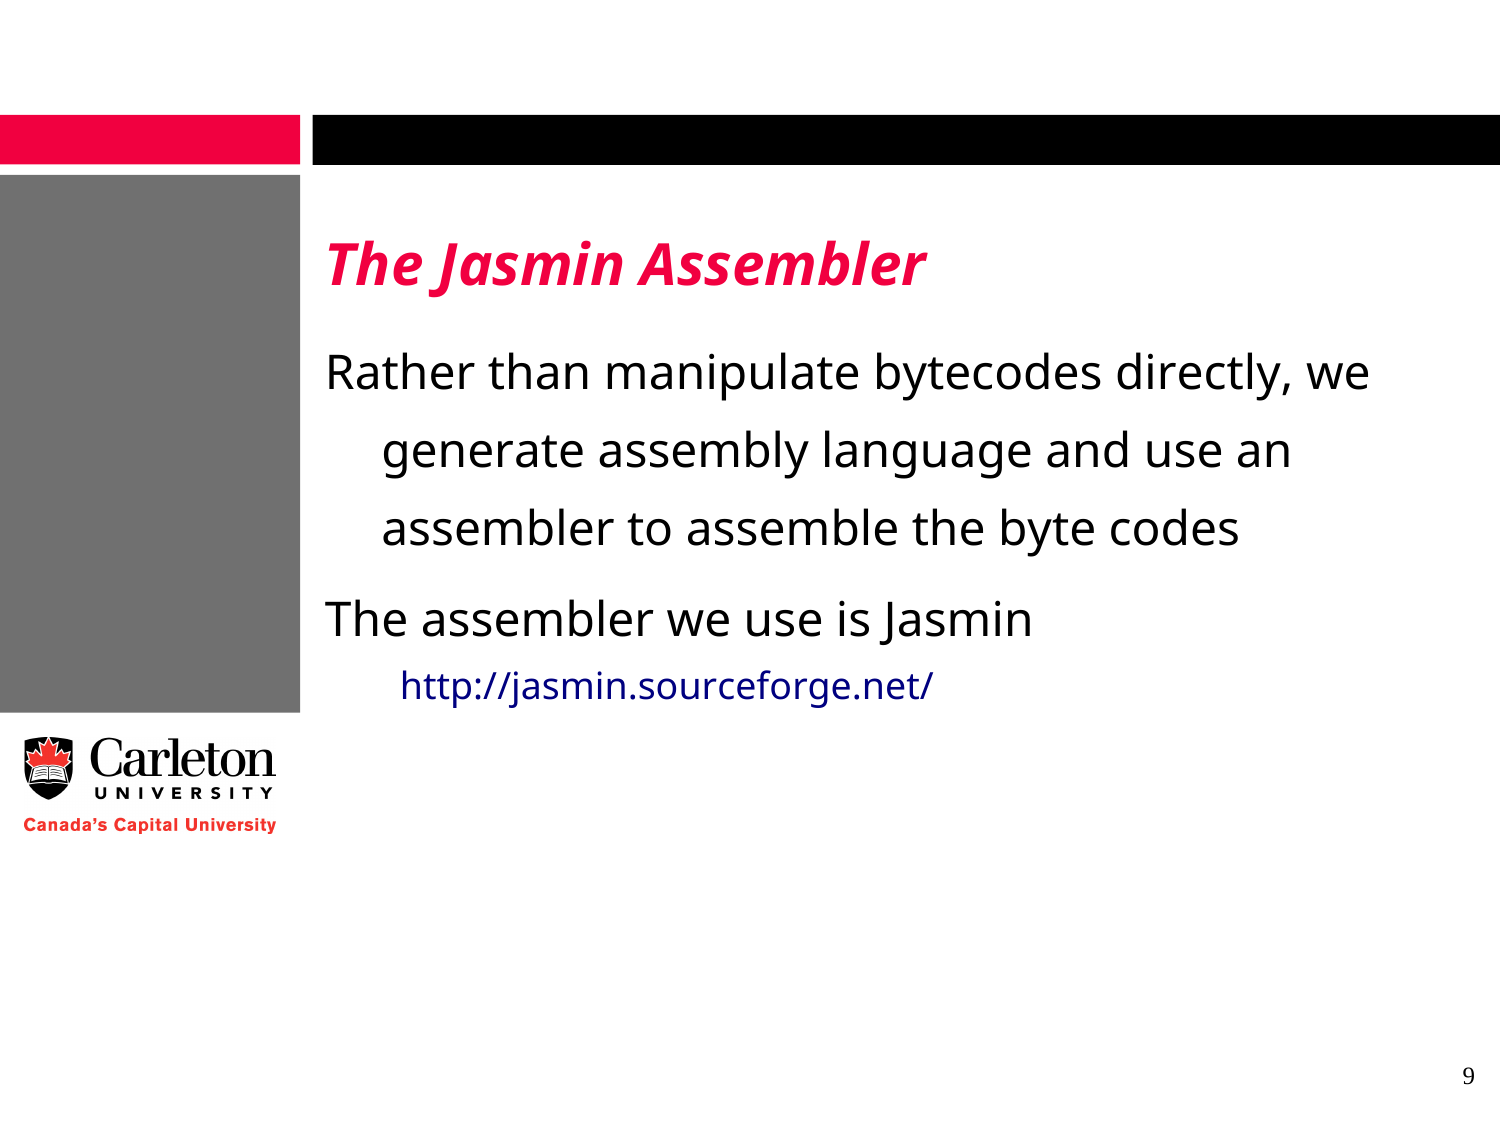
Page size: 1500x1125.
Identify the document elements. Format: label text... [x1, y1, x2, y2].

title The Jasmin Assembler [324, 194, 1450, 324]
picture [24, 737, 276, 834]
list Rather than manipulate bytecodes directly, we generate assembly language and use an assembler to assemble the byte codes The assembler we use is Jasmin http://jasmin.sourceforge.net/ [324, 324, 1450, 1036]
